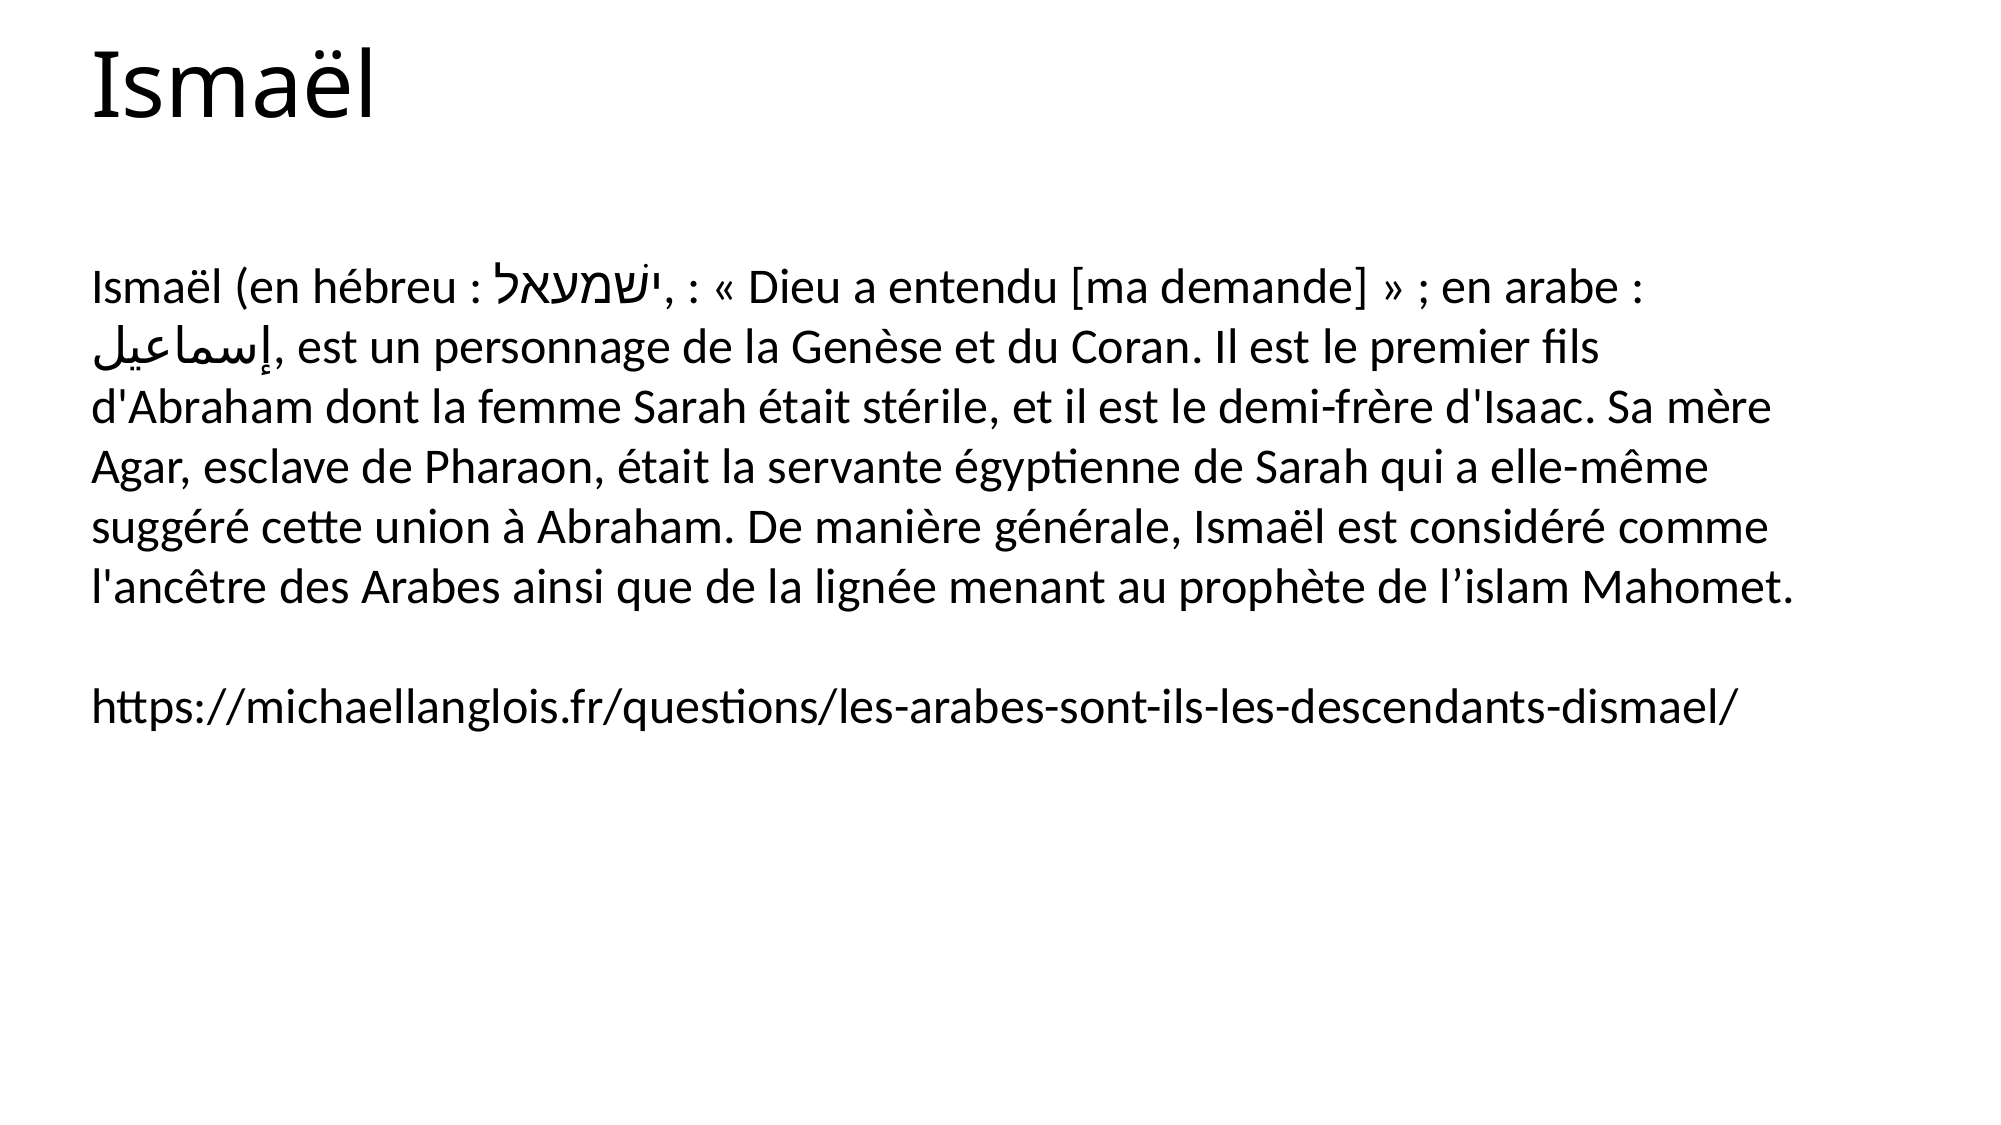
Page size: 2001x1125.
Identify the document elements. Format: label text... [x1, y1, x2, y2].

text_box Ismaël (en hébreu : ישׁמעאל, : « Dieu a entendu [ma demande] » ; en arabe : إسماعيل, est un personnage de la Genèse et du Coran. Il est le premier fils d'Abraham dont la femme Sarah était stérile, et il est le demi-frère d'Isaac. Sa mère Agar, esclave de Pharaon, était la servante égyptienne de Sarah qui a elle-même suggéré cette union à Abraham. De manière générale, Ismaël est considéré comme l'ancêtre des Arabes ainsi que de la lignée menant au prophète de l’islam Mahomet. https://michaellanglois.fr/questions/les-arabes-sont-ils-les-descendants-dismael/ [76, 246, 1831, 807]
text_box Ismaël [76, 31, 1638, 219]
